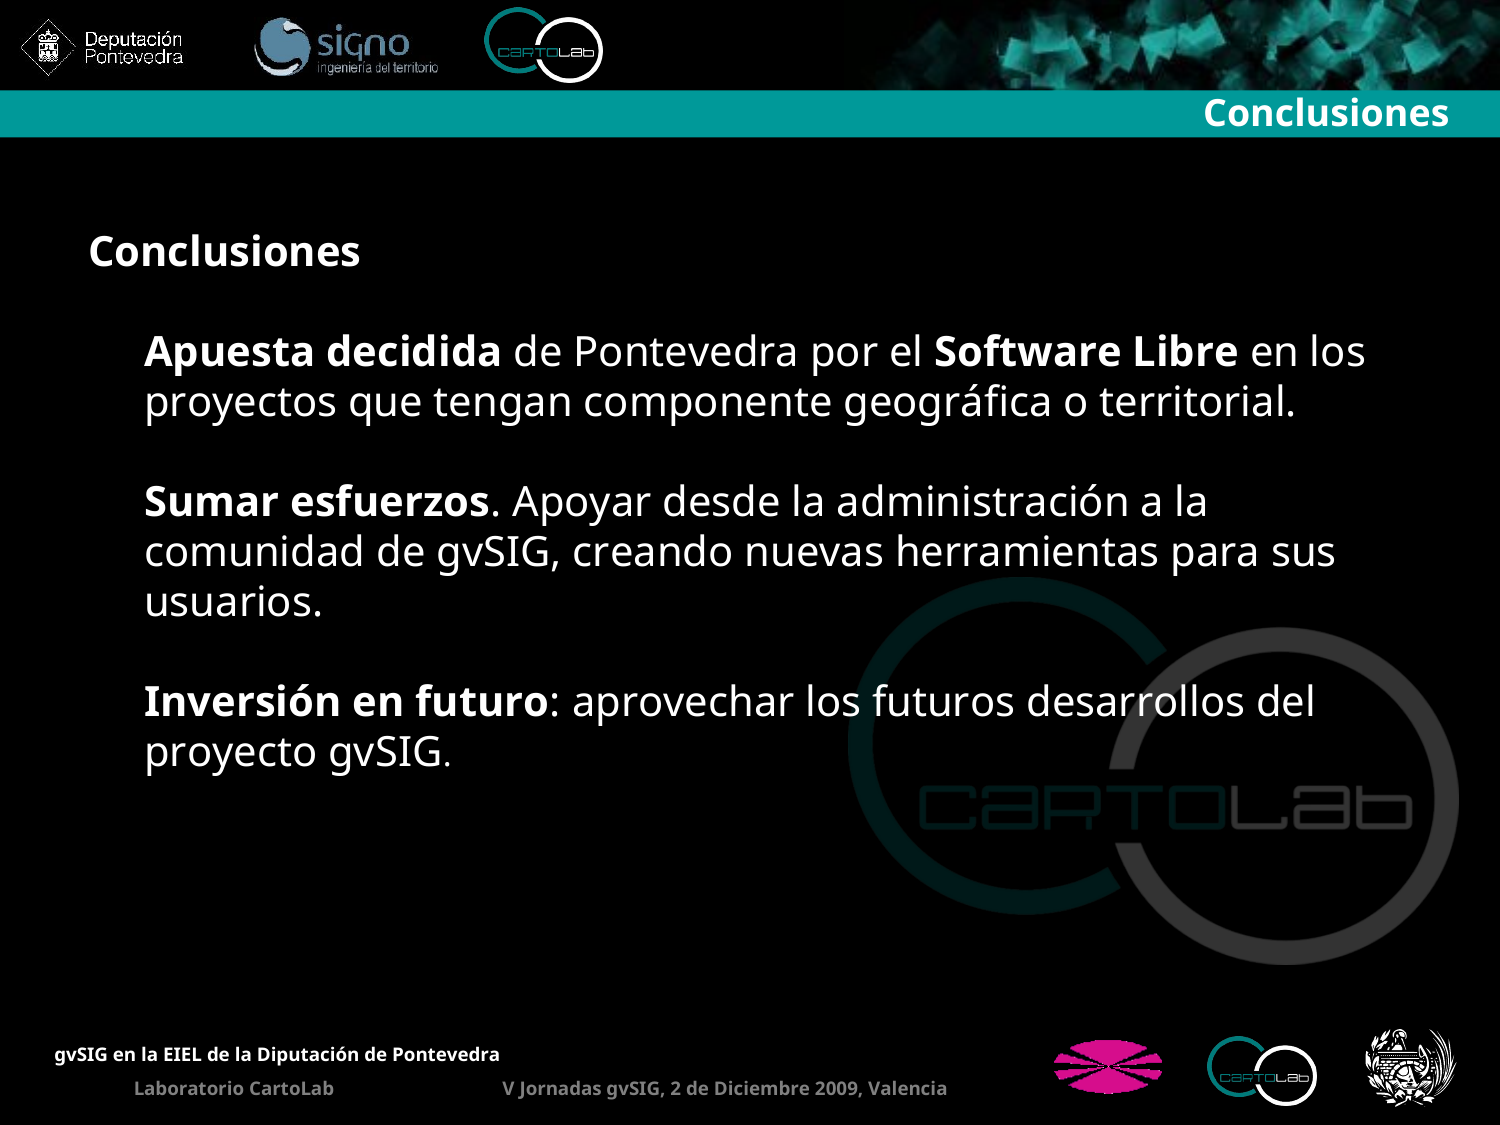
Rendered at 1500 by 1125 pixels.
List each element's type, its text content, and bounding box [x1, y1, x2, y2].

picture [484, 7, 603, 83]
picture [0, 0, 438, 90]
text_box Conclusiones Apuesta decidida de Pontevedra por el Software Libre en los proyectos que tengan componente geográfica o territorial. Sumar esfuerzos. Apoyar desde la administración a la comunidad de gvSIG, creando nuevas herramientas para sus usuarios. Inversión en futuro: aprovechar los futuros desarrollos del proyecto gvSIG. [73, 217, 1424, 823]
picture [1207, 1036, 1317, 1106]
text_box Conclusiones [1188, 82, 1495, 142]
picture [848, 577, 1459, 965]
picture [844, 0, 1500, 90]
picture [1052, 1038, 1164, 1095]
